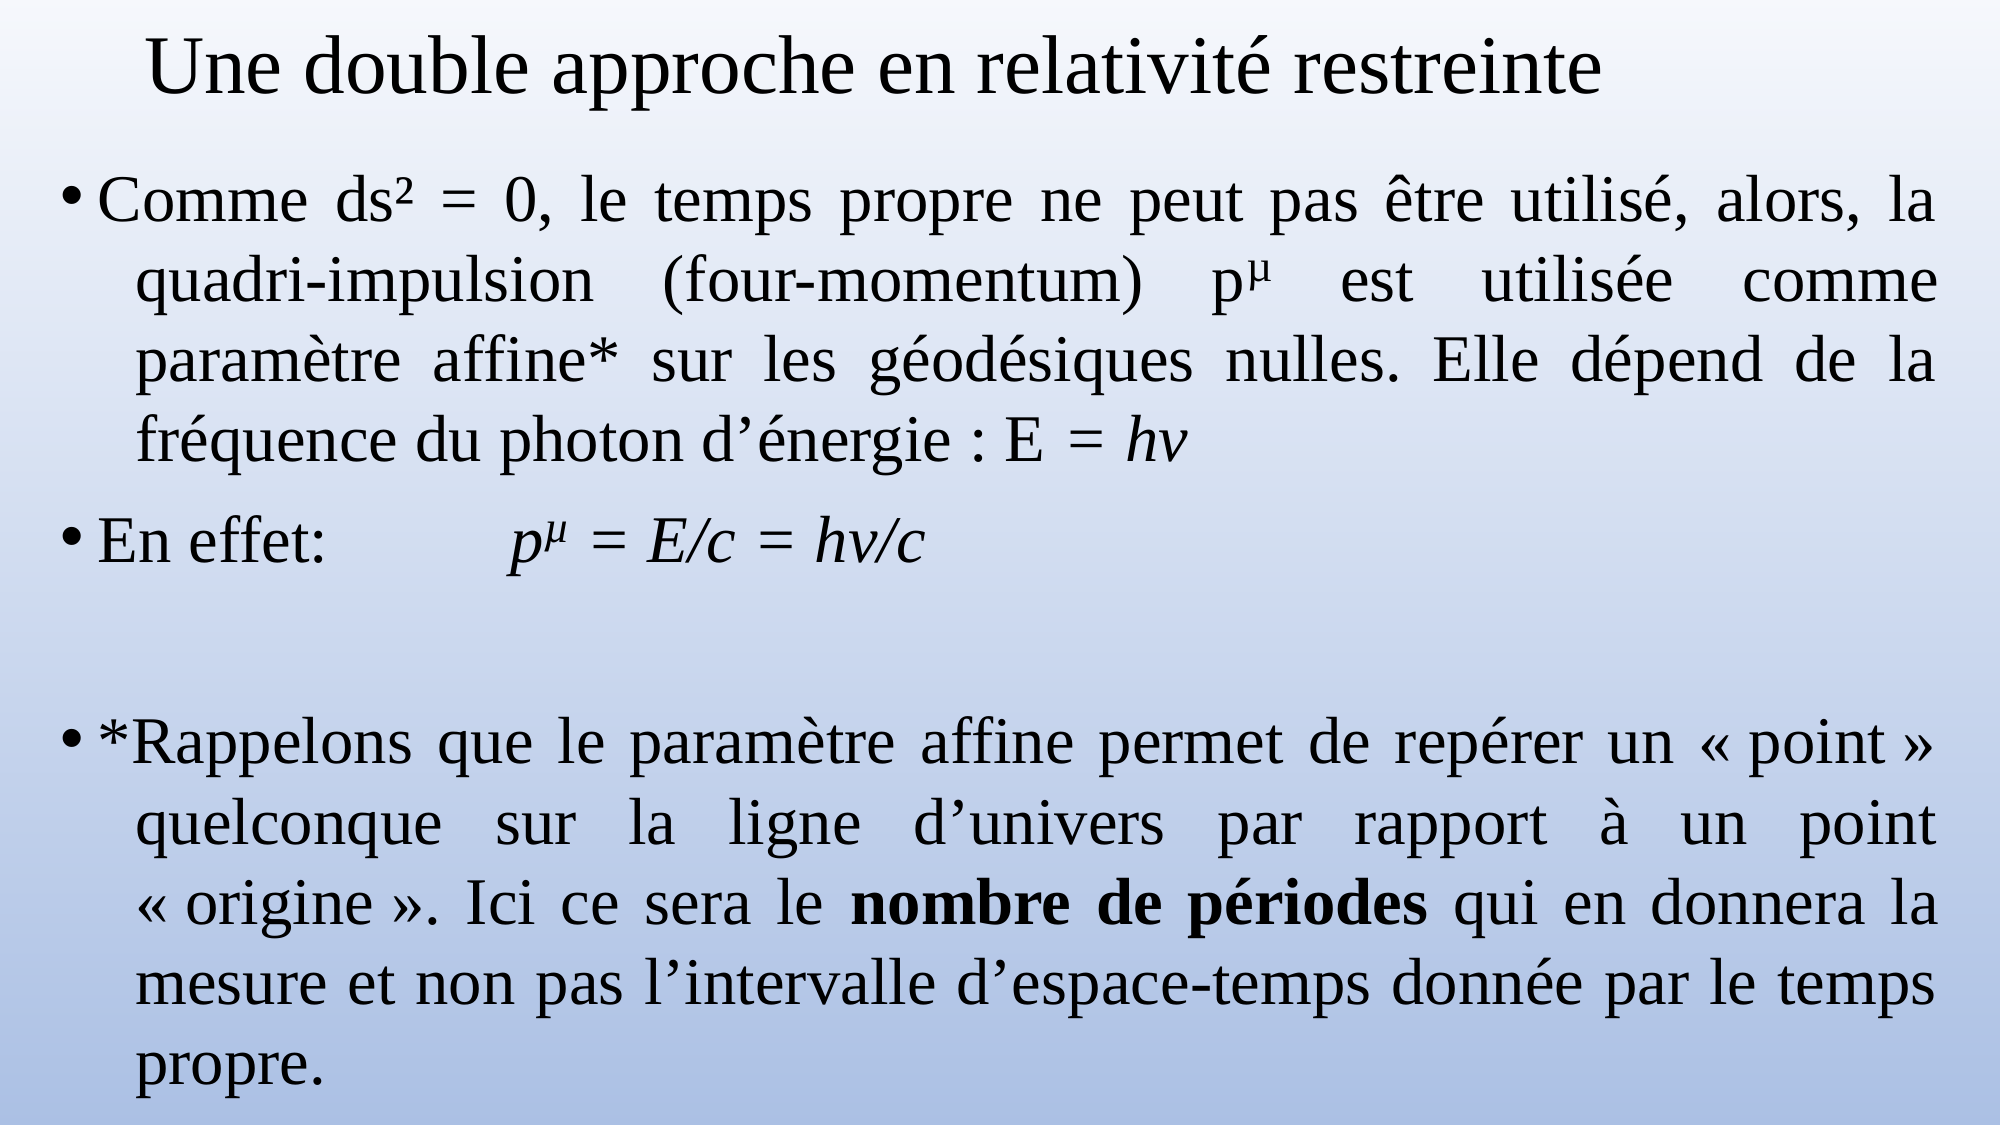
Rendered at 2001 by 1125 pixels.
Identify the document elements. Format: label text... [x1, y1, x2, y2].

list Comme ds² = 0, le temps propre ne peut pas être utilisé, alors, la quadri-impulsion (four-momentum) pµ est utilisée comme paramètre affine* sur les géodésiques nulles. Elle dépend de la fréquence du photon d’énergie : E = hν En effet: pµ = E/c = hν/c *Rappelons que le paramètre affine permet de repérer un « point » quelconque sur la ligne d’univers par rapport à un point « origine ». Ici ce sera le nombre de périodes qui en donnera la mesure et non pas l’intervalle d’espace-temps donnée par le temps propre. [45, 146, 1955, 1113]
title Une double approche en relativité restreinte [129, 0, 1667, 134]
